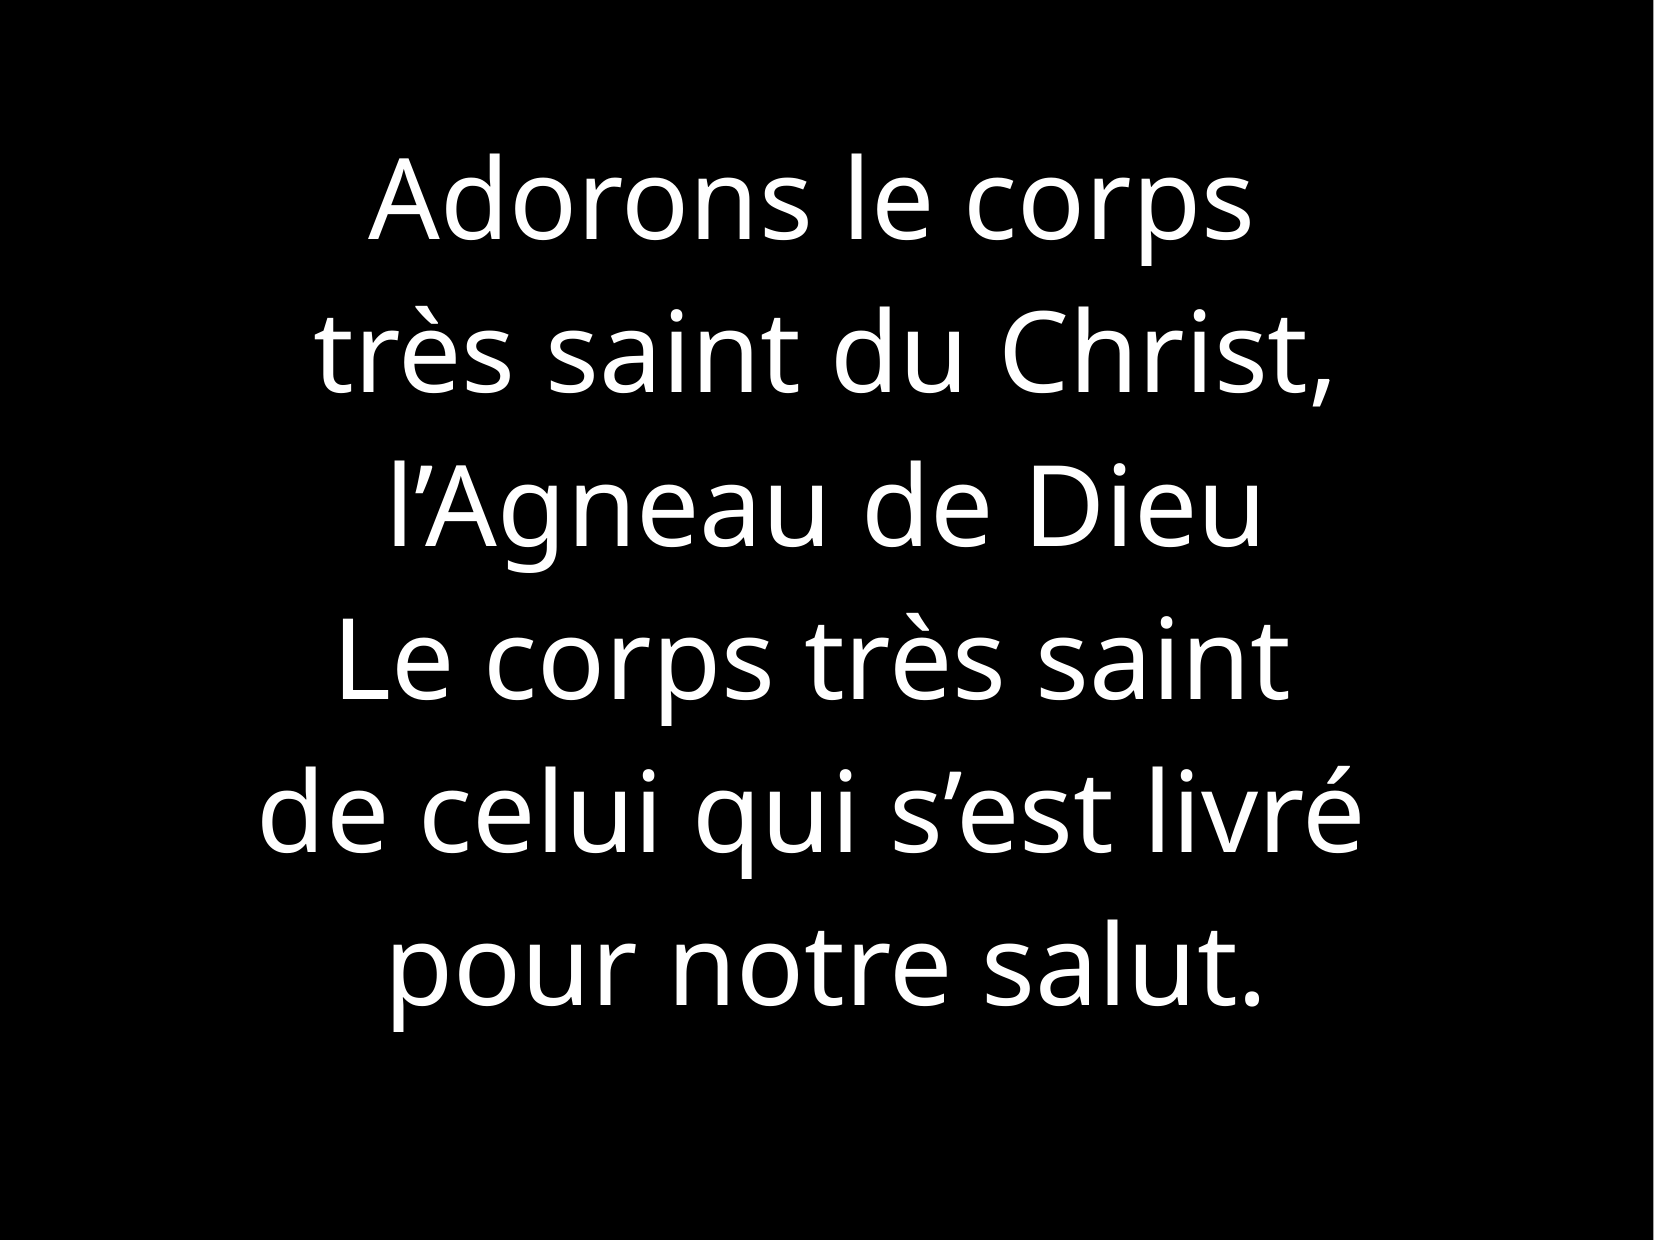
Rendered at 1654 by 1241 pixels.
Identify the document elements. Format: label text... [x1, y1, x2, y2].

subtitle Adorons le corps très saint du Christ, l’Agneau de Dieu Le corps très saint de celui qui s’est livré pour notre salut. [82, 49, 1571, 1109]
